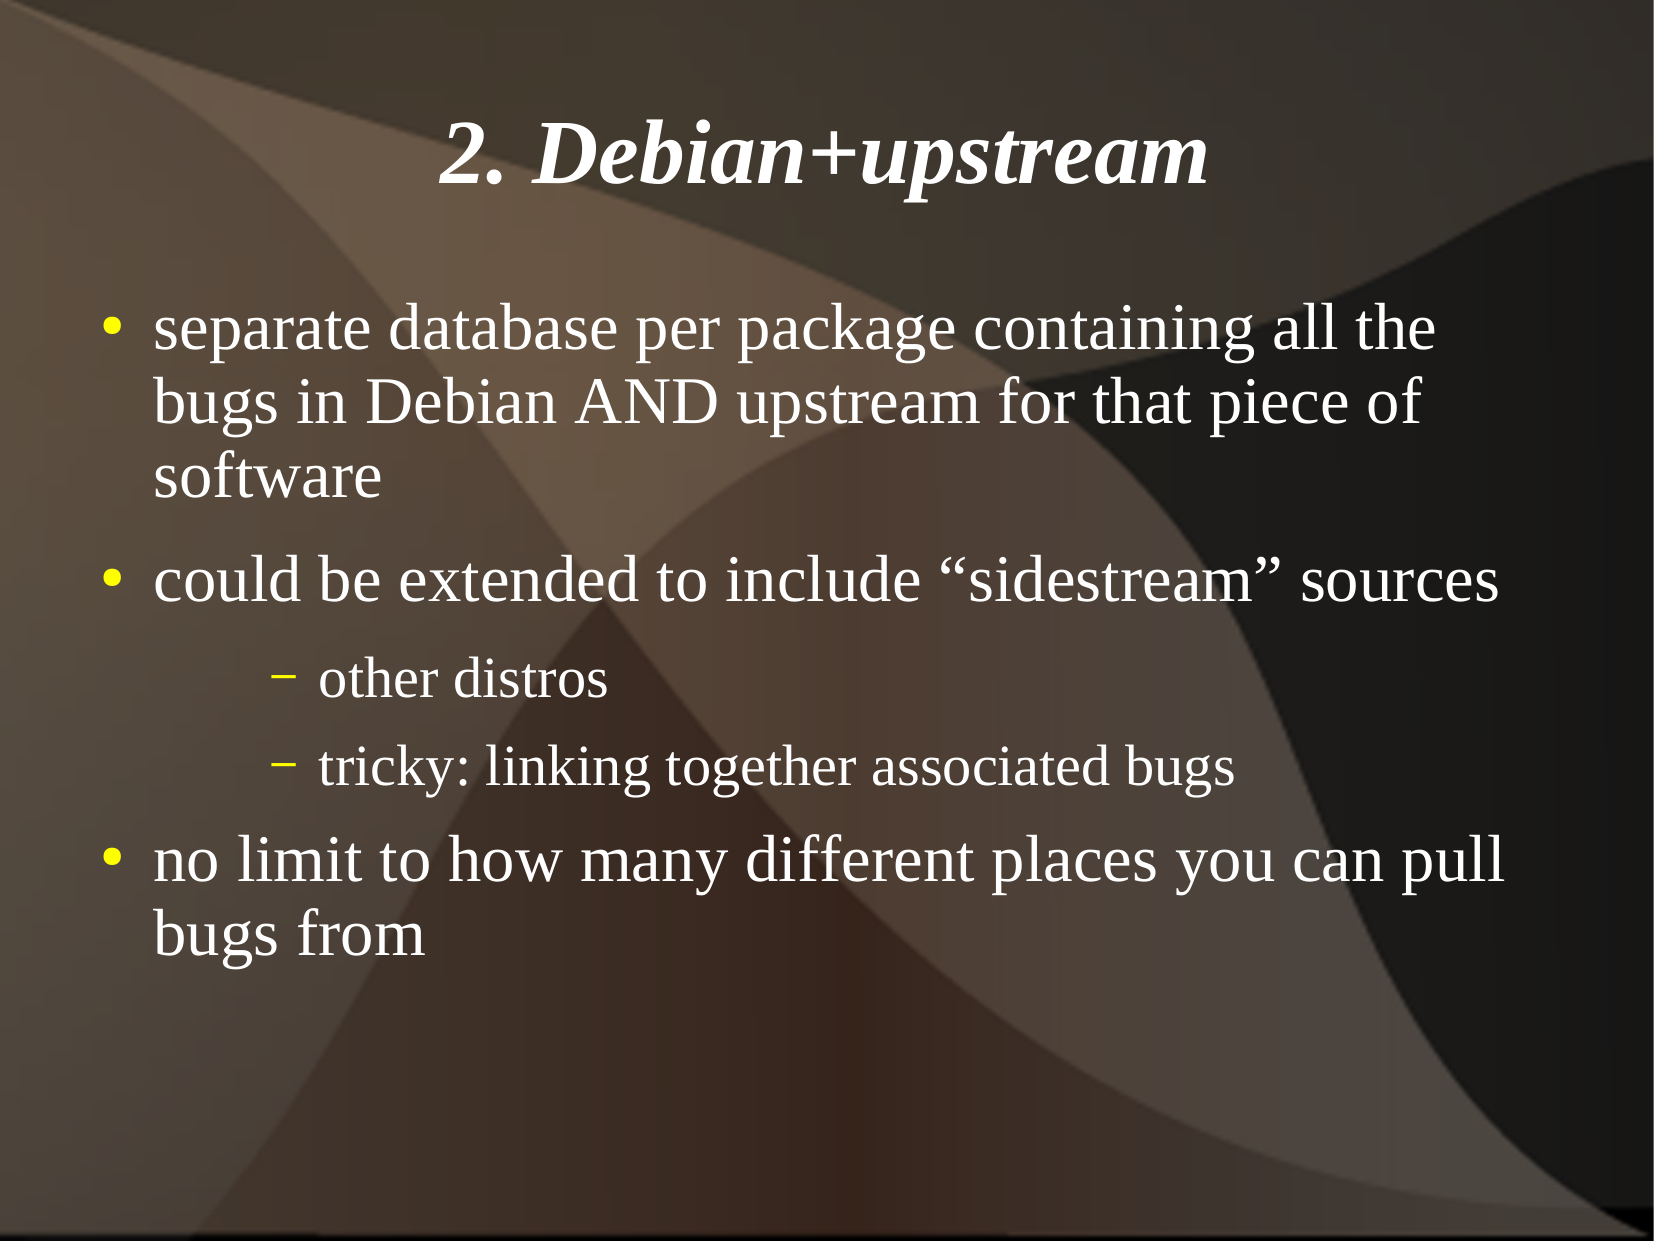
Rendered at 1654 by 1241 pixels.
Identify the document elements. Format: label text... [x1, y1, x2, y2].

picture [0, 0, 1654, 1241]
title 2. Debian+upstream [82, 49, 1571, 257]
list separate database per package containing all the bugs in Debian AND upstream for that piece of software could be extended to include “sidestream” sources other distros tricky: linking together associated bugs no limit to how many different places you can pull bugs from [82, 290, 1571, 1094]
